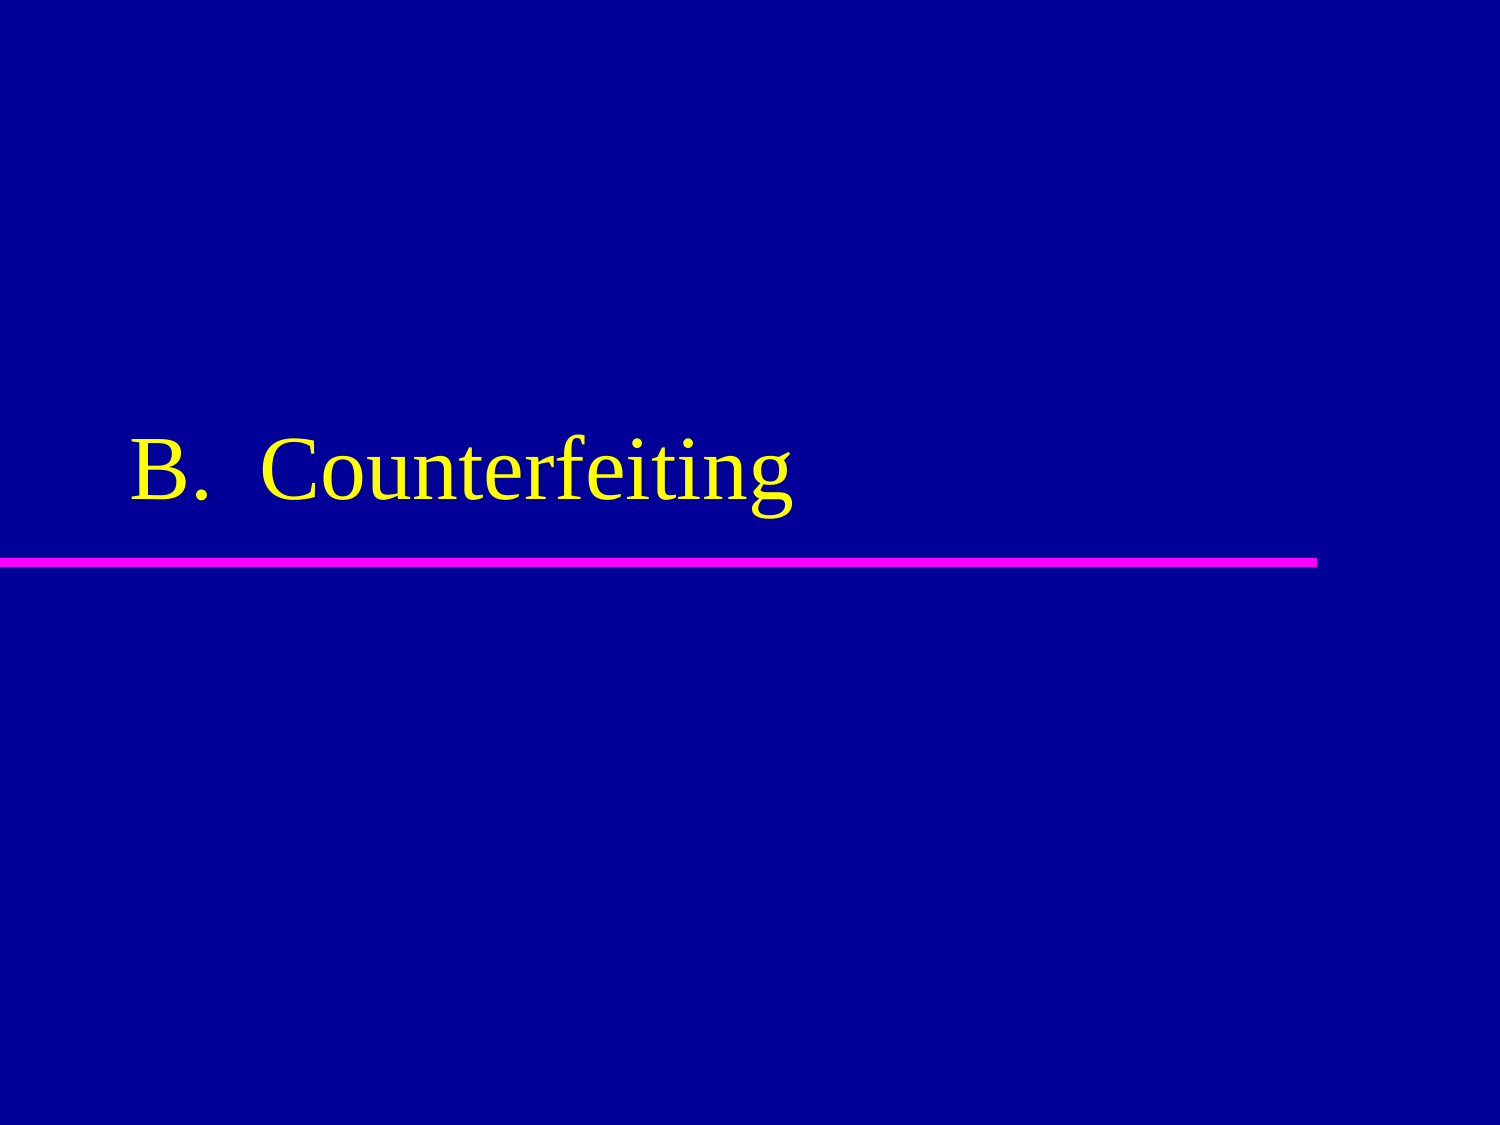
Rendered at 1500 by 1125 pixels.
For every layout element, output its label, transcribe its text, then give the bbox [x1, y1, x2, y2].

title B. Counterfeiting [114, 374, 1457, 563]
